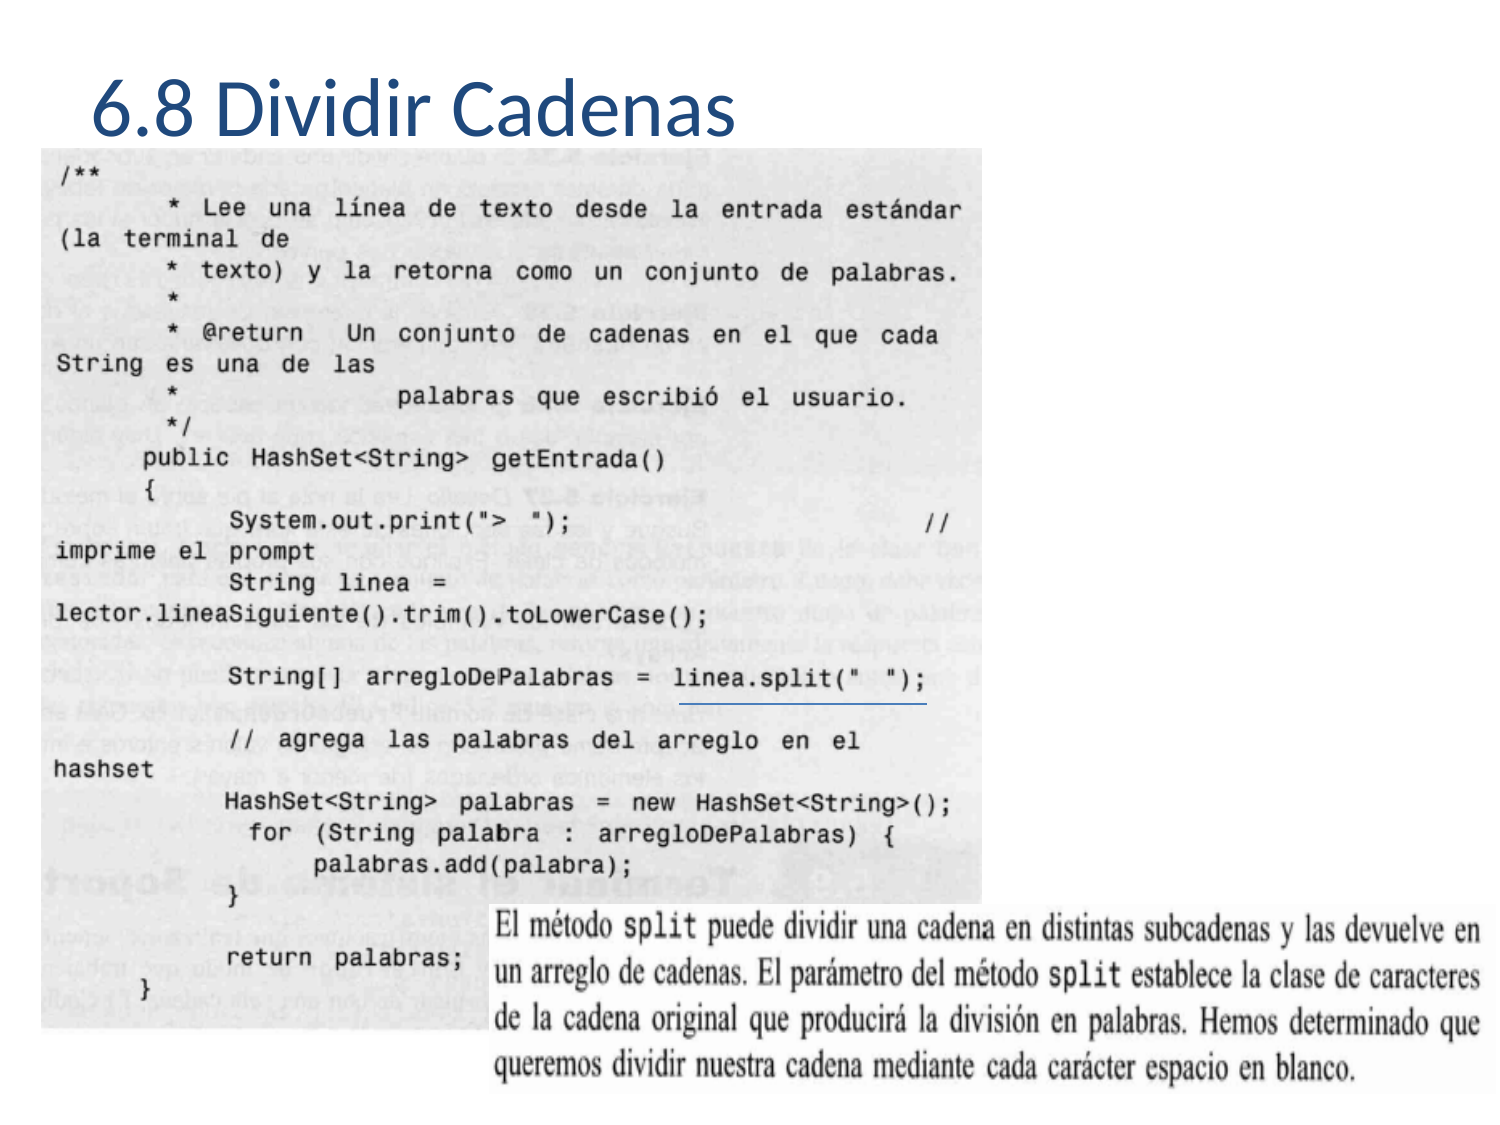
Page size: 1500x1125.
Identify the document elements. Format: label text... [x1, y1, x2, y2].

title 6.8 Dividir Cadenas [75, 45, 1426, 161]
picture [41, 148, 1496, 1094]
